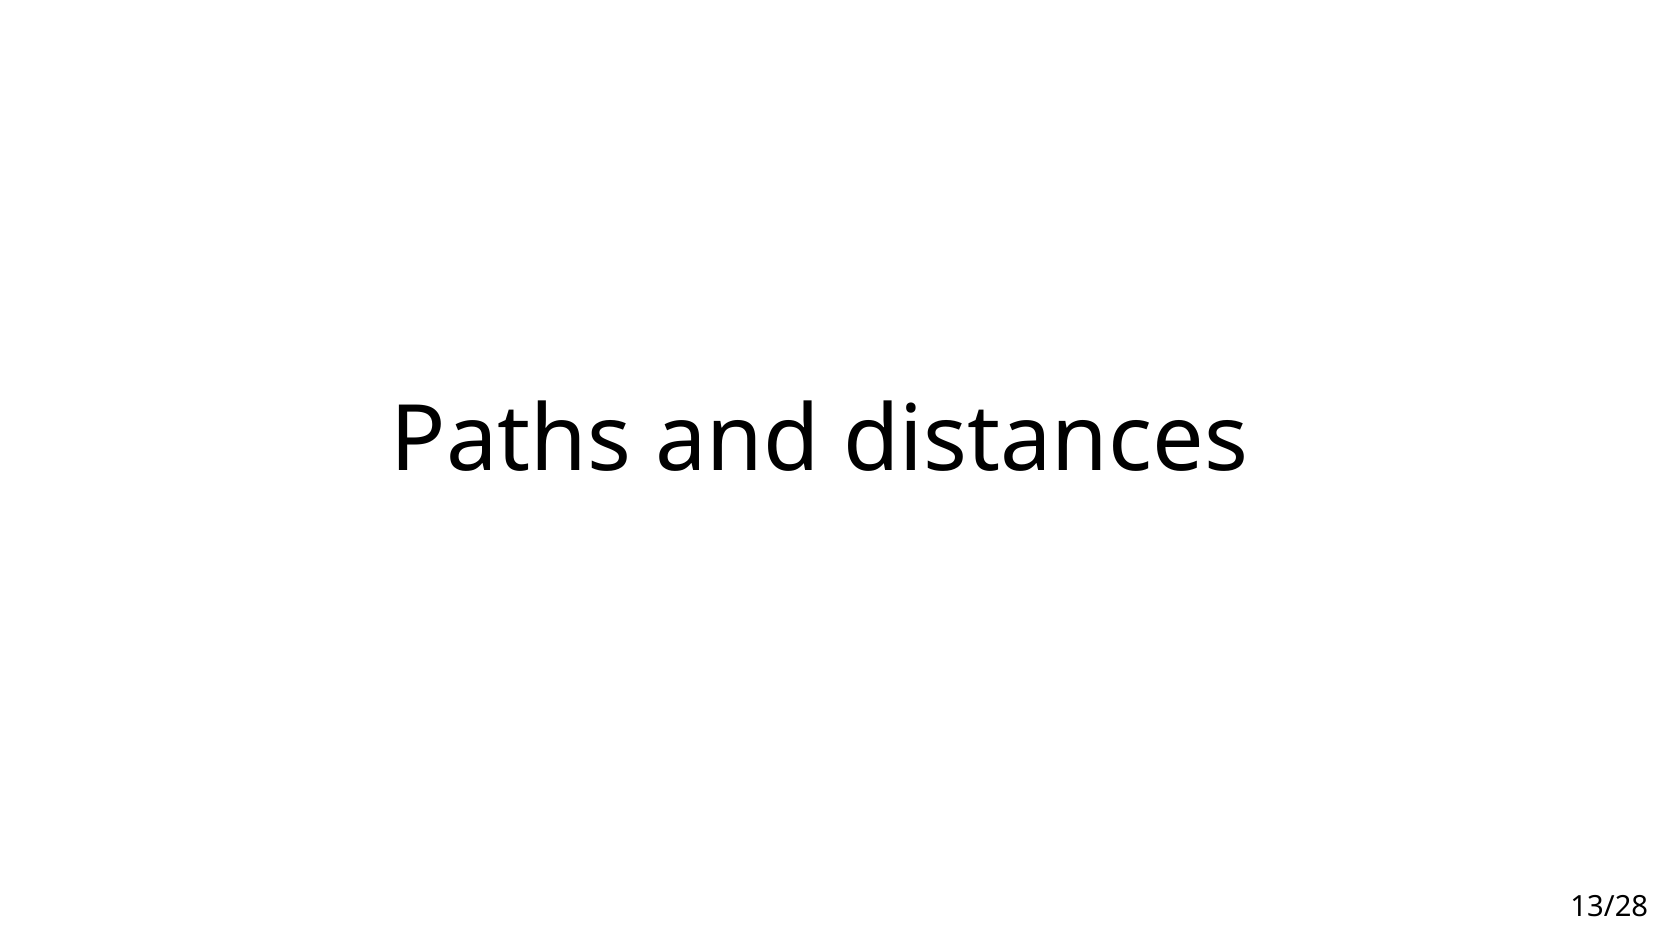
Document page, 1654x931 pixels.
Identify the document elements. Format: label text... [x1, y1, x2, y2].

title Paths and distances [75, 356, 1565, 513]
